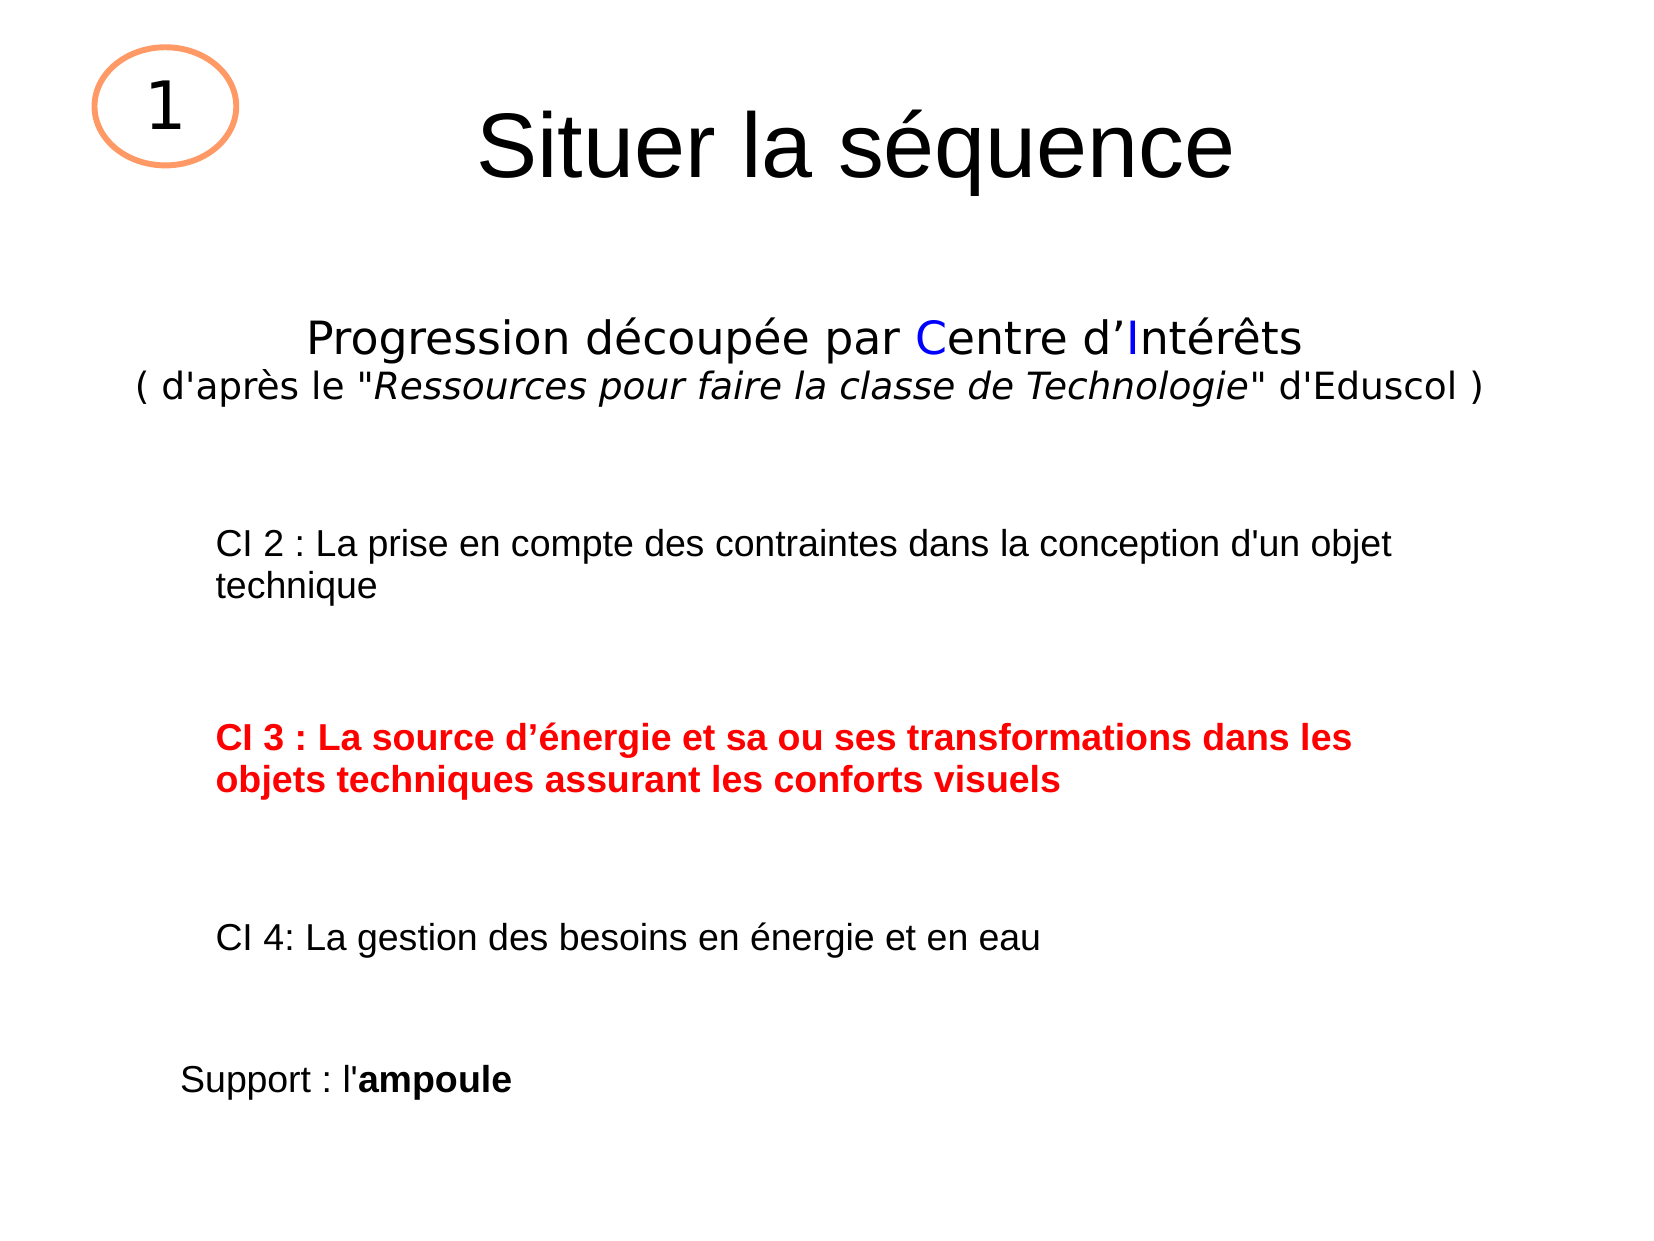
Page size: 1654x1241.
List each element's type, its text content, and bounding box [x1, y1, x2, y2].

text_box 1 [94, 47, 237, 166]
title Situer la séquence [389, 90, 1323, 201]
text_box CI 2 : La prise en compte des contraintes dans la conception d'un objet technique [200, 515, 1465, 615]
text_box CI 3 : La source d’énergie et sa ou ses transformations dans les objets techniques assurant les conforts visuels [200, 708, 1465, 808]
text_box CI 4: La gestion des besoins en énergie et en eau [200, 909, 1524, 967]
text_box Support : l'ampoule [165, 1051, 922, 1108]
text_box Progression découpée par Centre d’Intérêts ( d'après le "Ressources pour faire la classe de Technologie" d'Eduscol ) [73, 304, 1536, 417]
